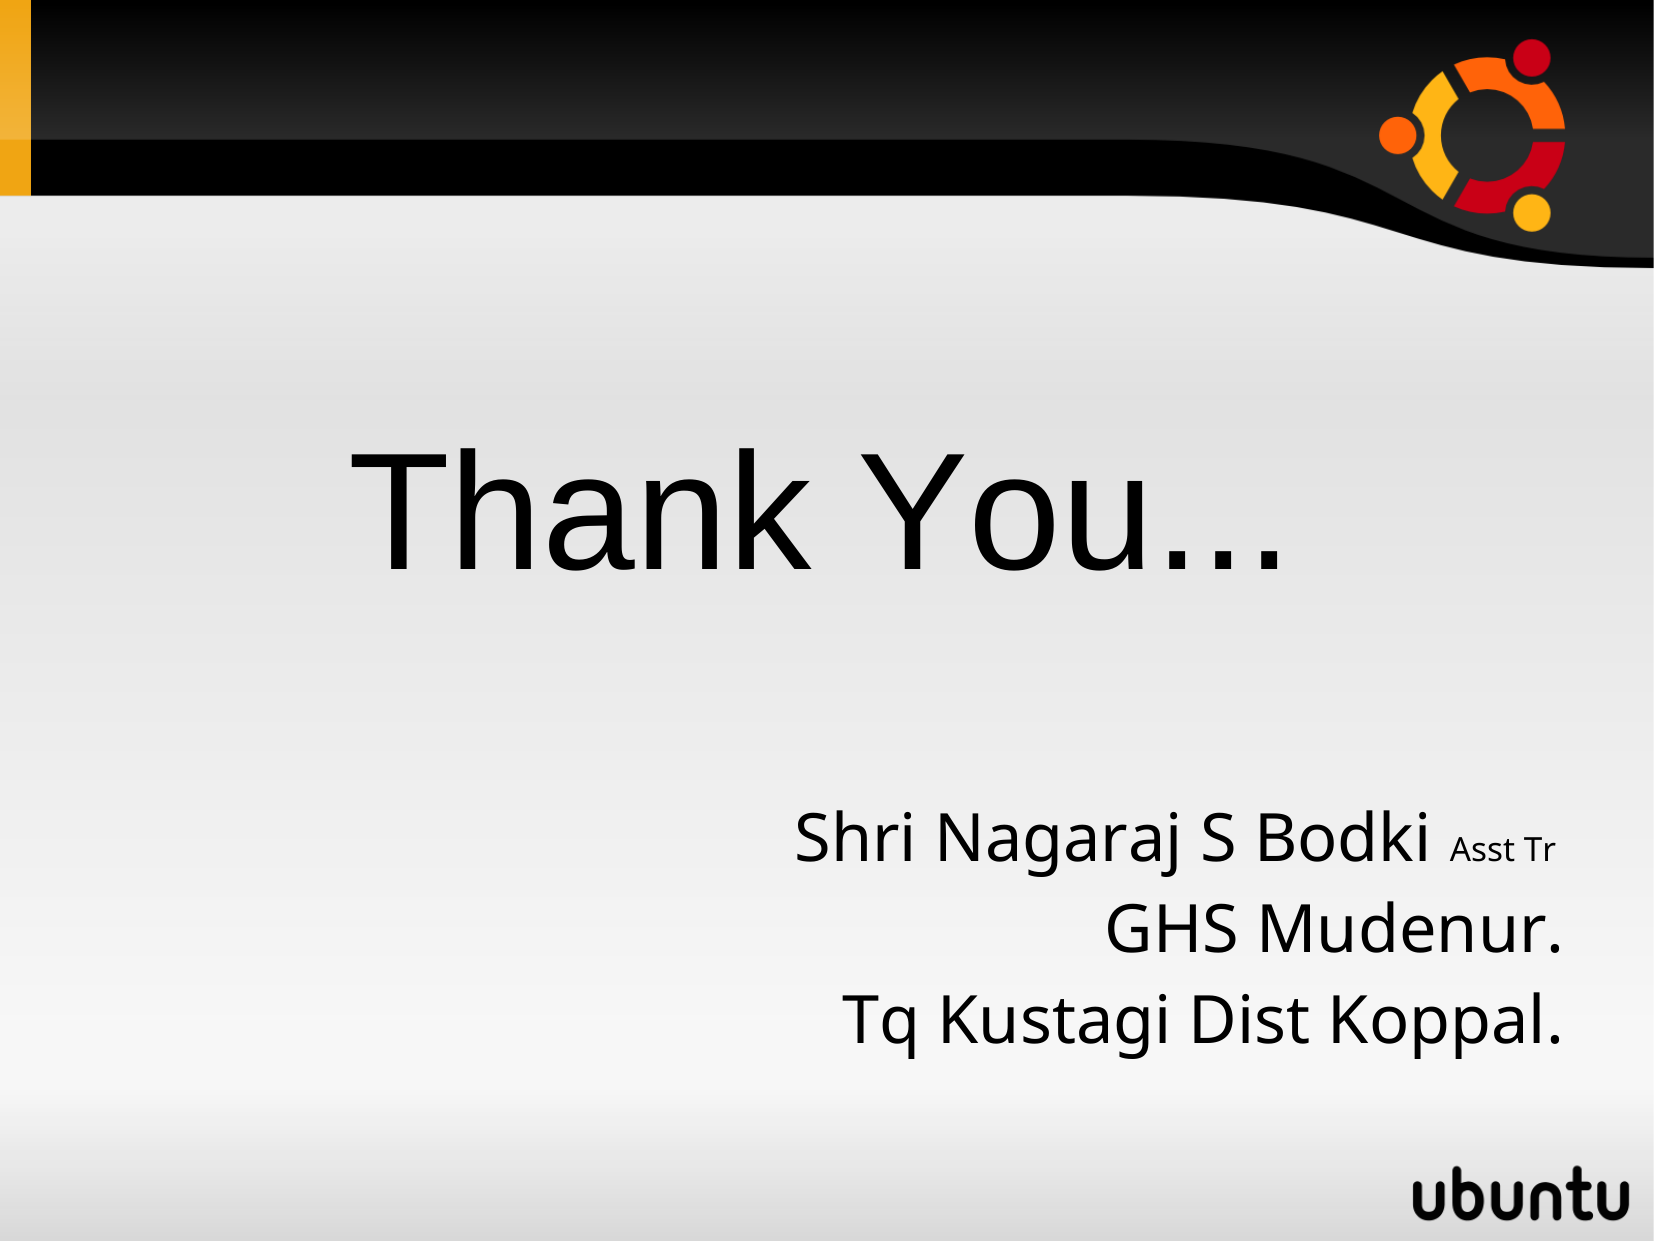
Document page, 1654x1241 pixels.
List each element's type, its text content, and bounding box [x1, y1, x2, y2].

subtitle Thank You... Shri Nagaraj S Bodki Asst Tr GHS Mudenur. Tq Kustagi Dist Koppal. [76, 0, 1565, 1109]
picture [0, 0, 1654, 1241]
